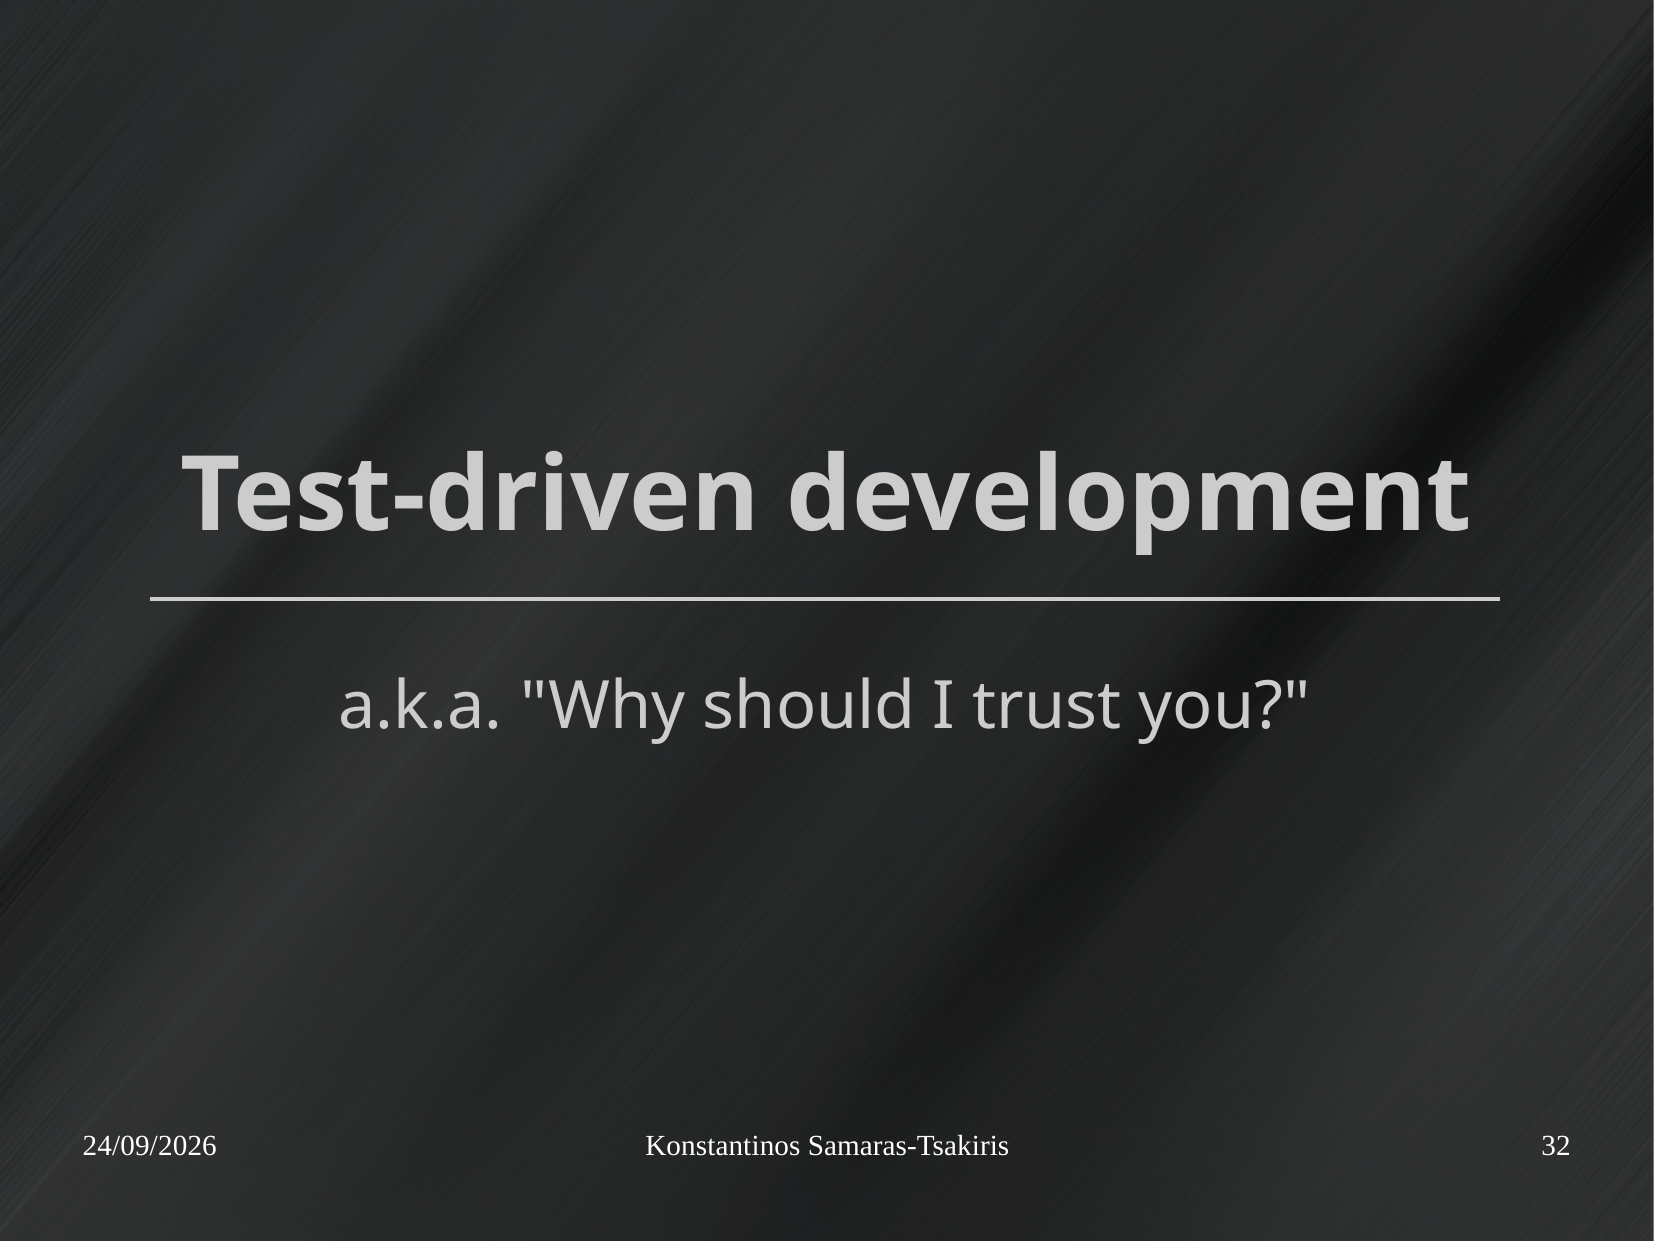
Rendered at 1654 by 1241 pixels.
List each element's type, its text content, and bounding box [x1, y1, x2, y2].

picture [0, 0, 1654, 1241]
title Test-driven development [82, 386, 1571, 594]
title a.k.a. "Why should I trust you?" [45, 598, 1606, 806]
